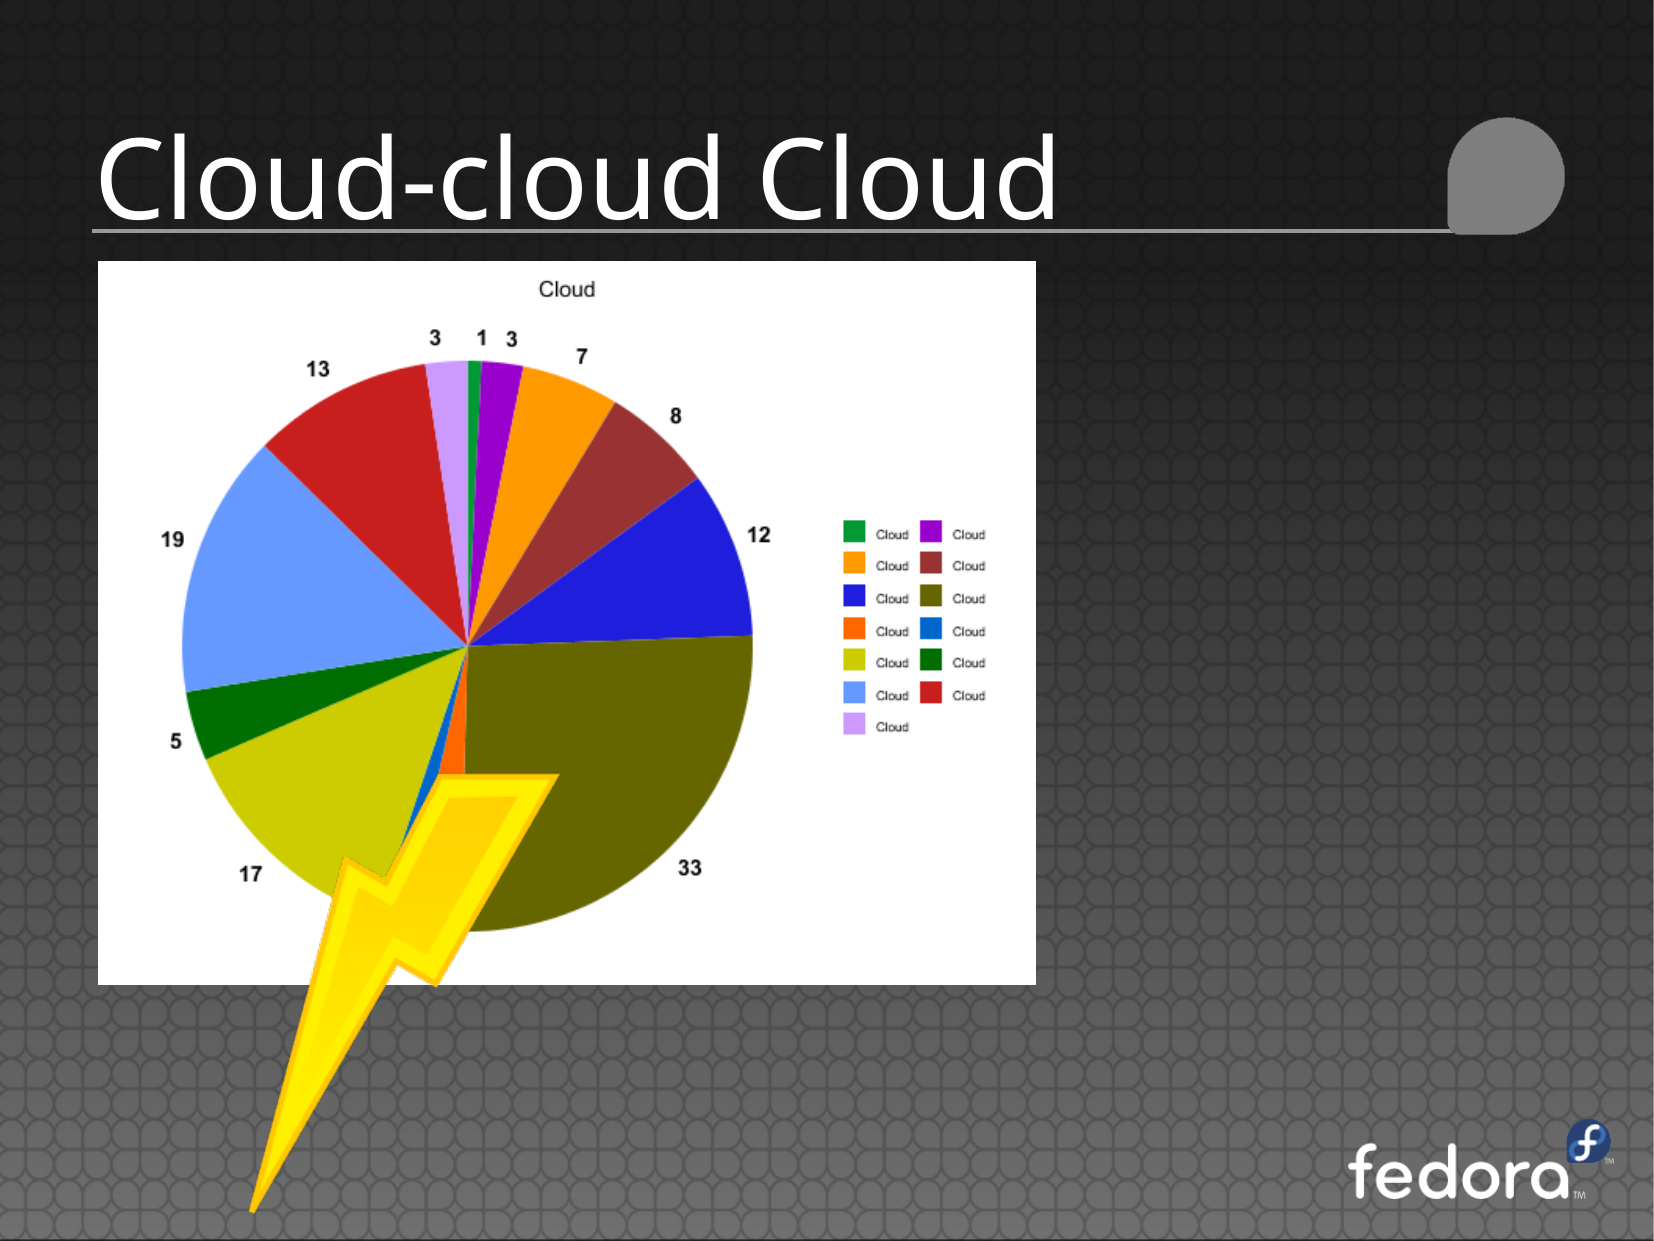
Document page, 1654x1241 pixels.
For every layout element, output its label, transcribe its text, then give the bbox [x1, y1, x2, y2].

picture [0, 0, 1654, 1241]
title Cloud-cloud Cloud [1086, 100, 1426, 251]
